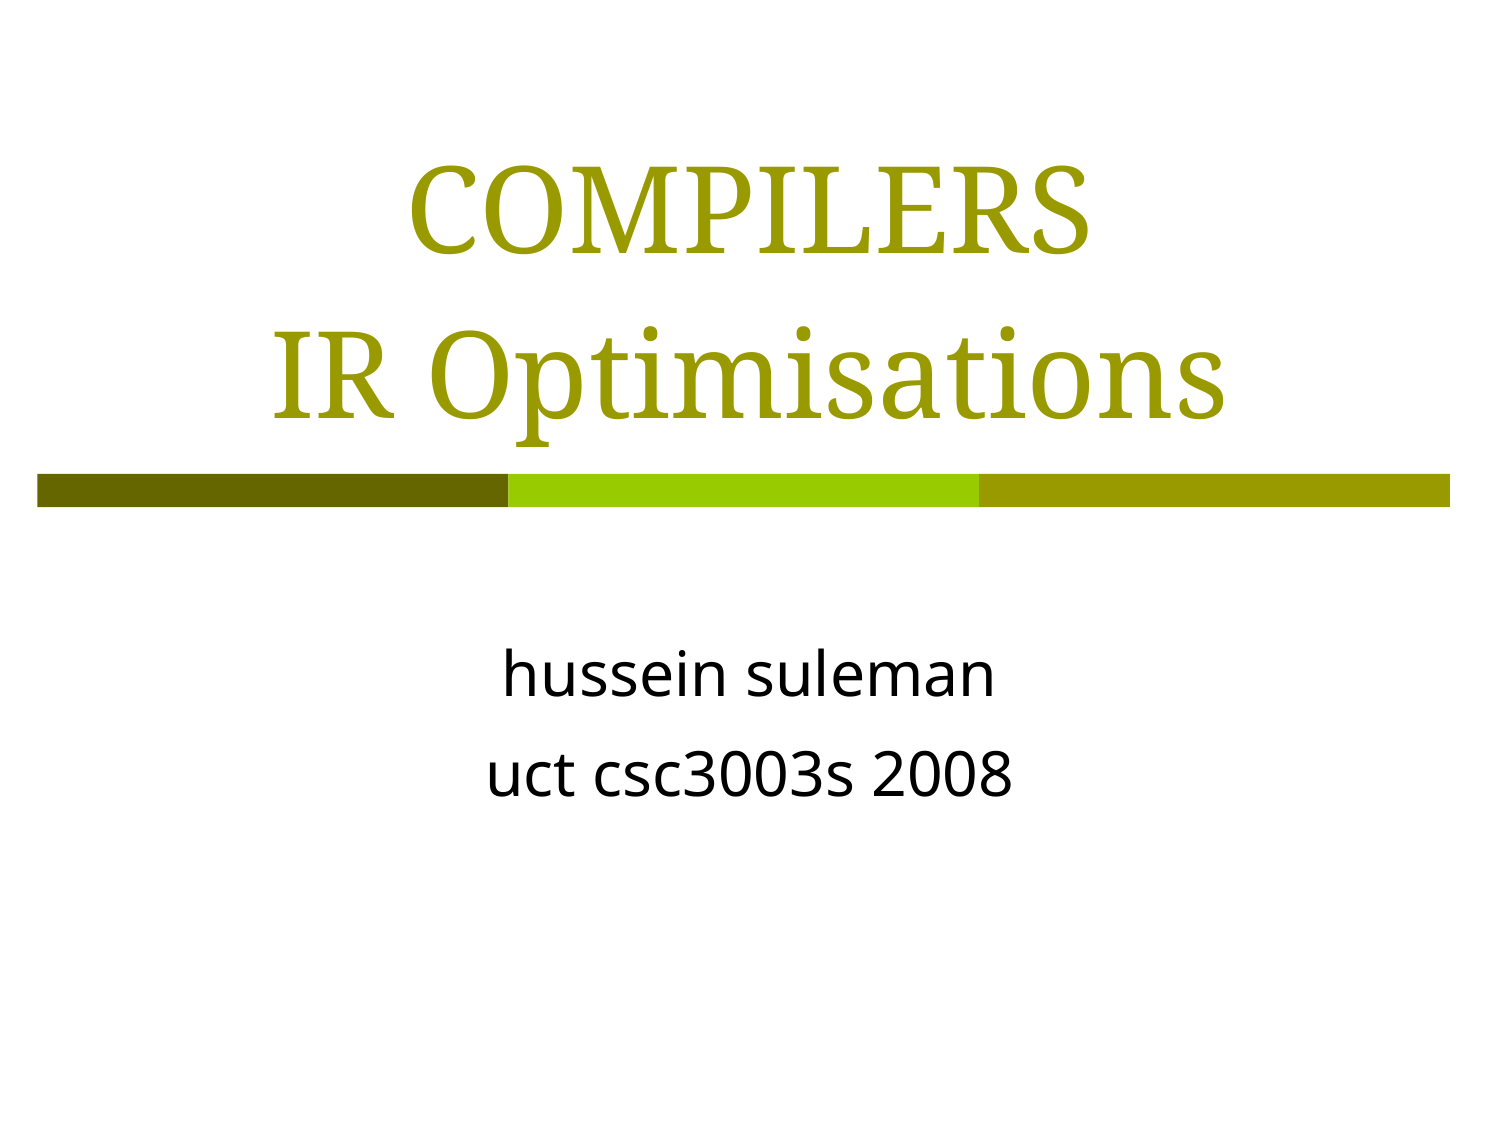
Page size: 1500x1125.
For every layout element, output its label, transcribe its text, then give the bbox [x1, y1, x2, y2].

title COMPILERS IR Optimisations [112, 112, 1388, 462]
subtitle hussein suleman uct csc3003s 2008 [225, 621, 1276, 899]
